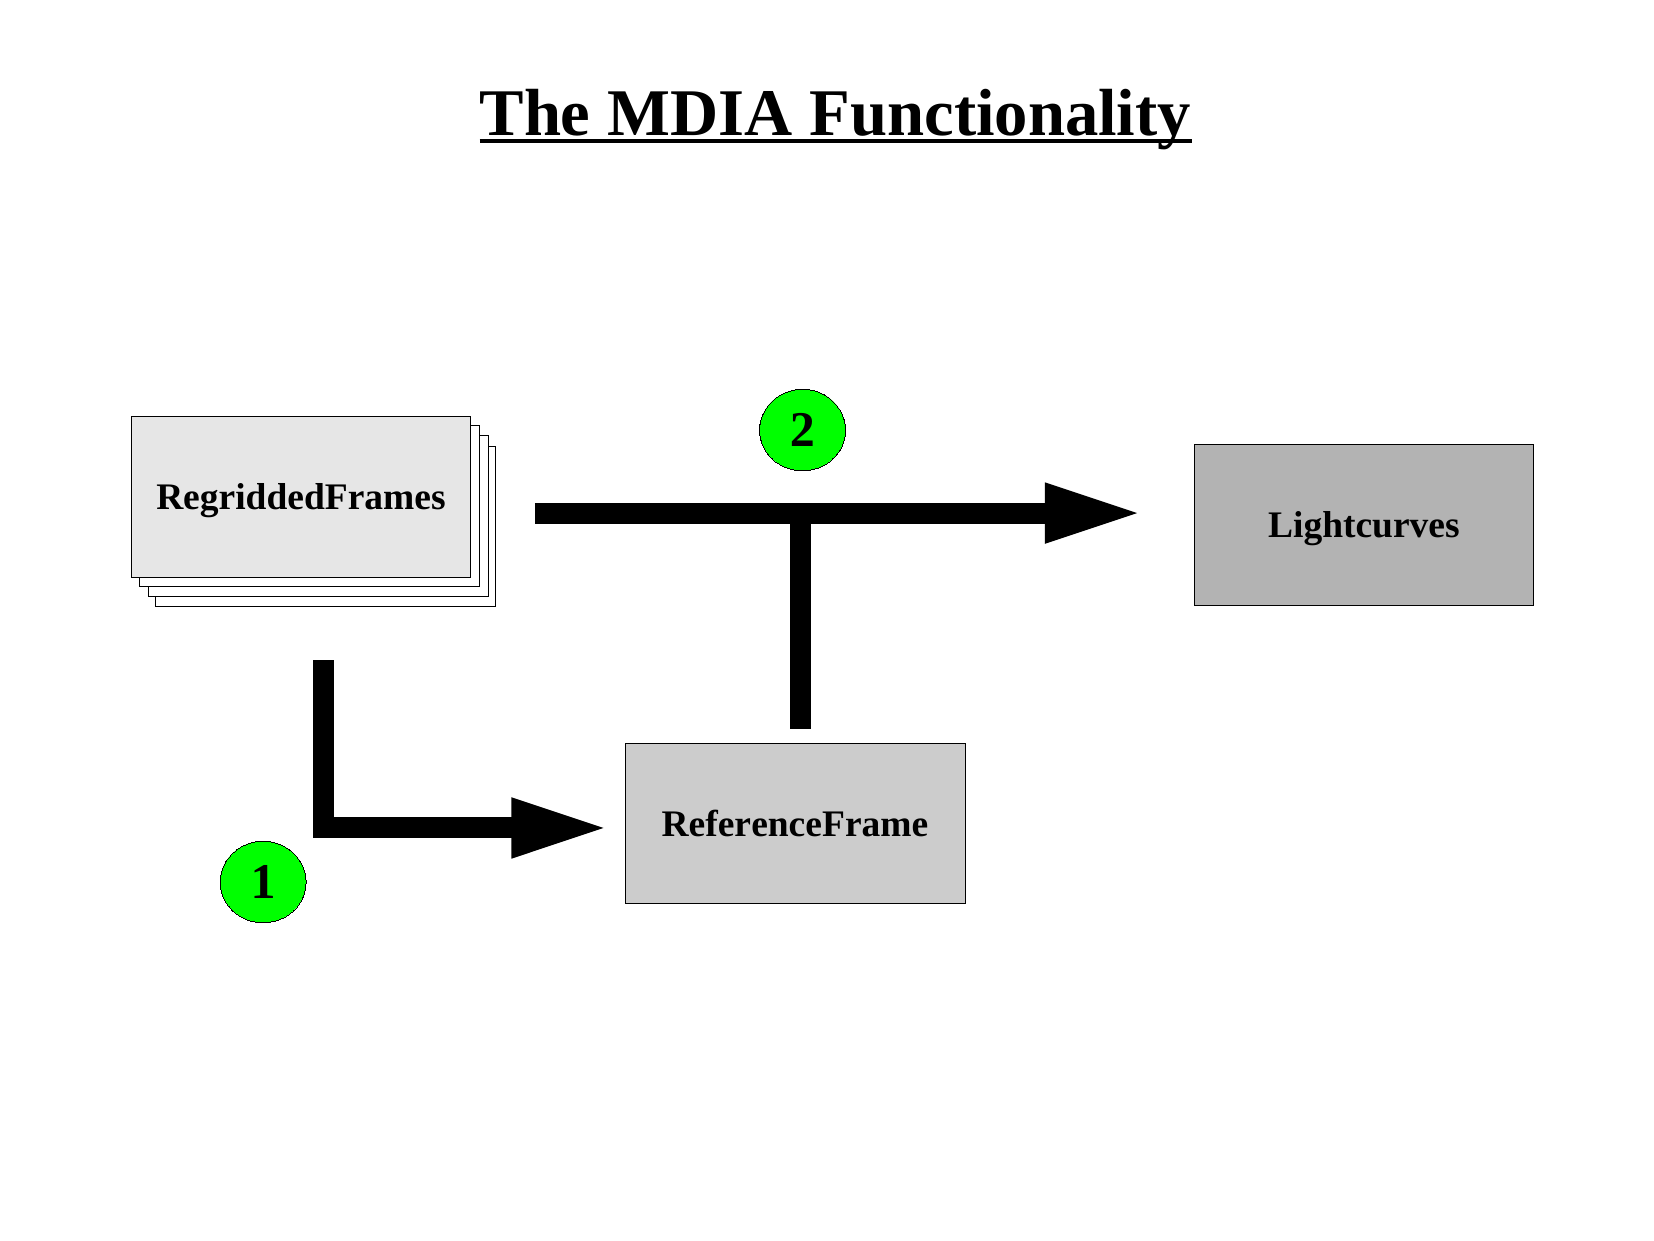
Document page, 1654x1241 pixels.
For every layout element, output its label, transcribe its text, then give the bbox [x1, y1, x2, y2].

text_box Lightcurves [1194, 444, 1534, 606]
text_box [139, 425, 496, 607]
text_box The MDIA Functionality [479, 75, 1193, 150]
text_box 2 [759, 389, 846, 471]
text_box RegriddedFrames [131, 416, 471, 578]
text_box ReferenceFrame [625, 743, 966, 904]
text_box 1 [220, 841, 307, 923]
